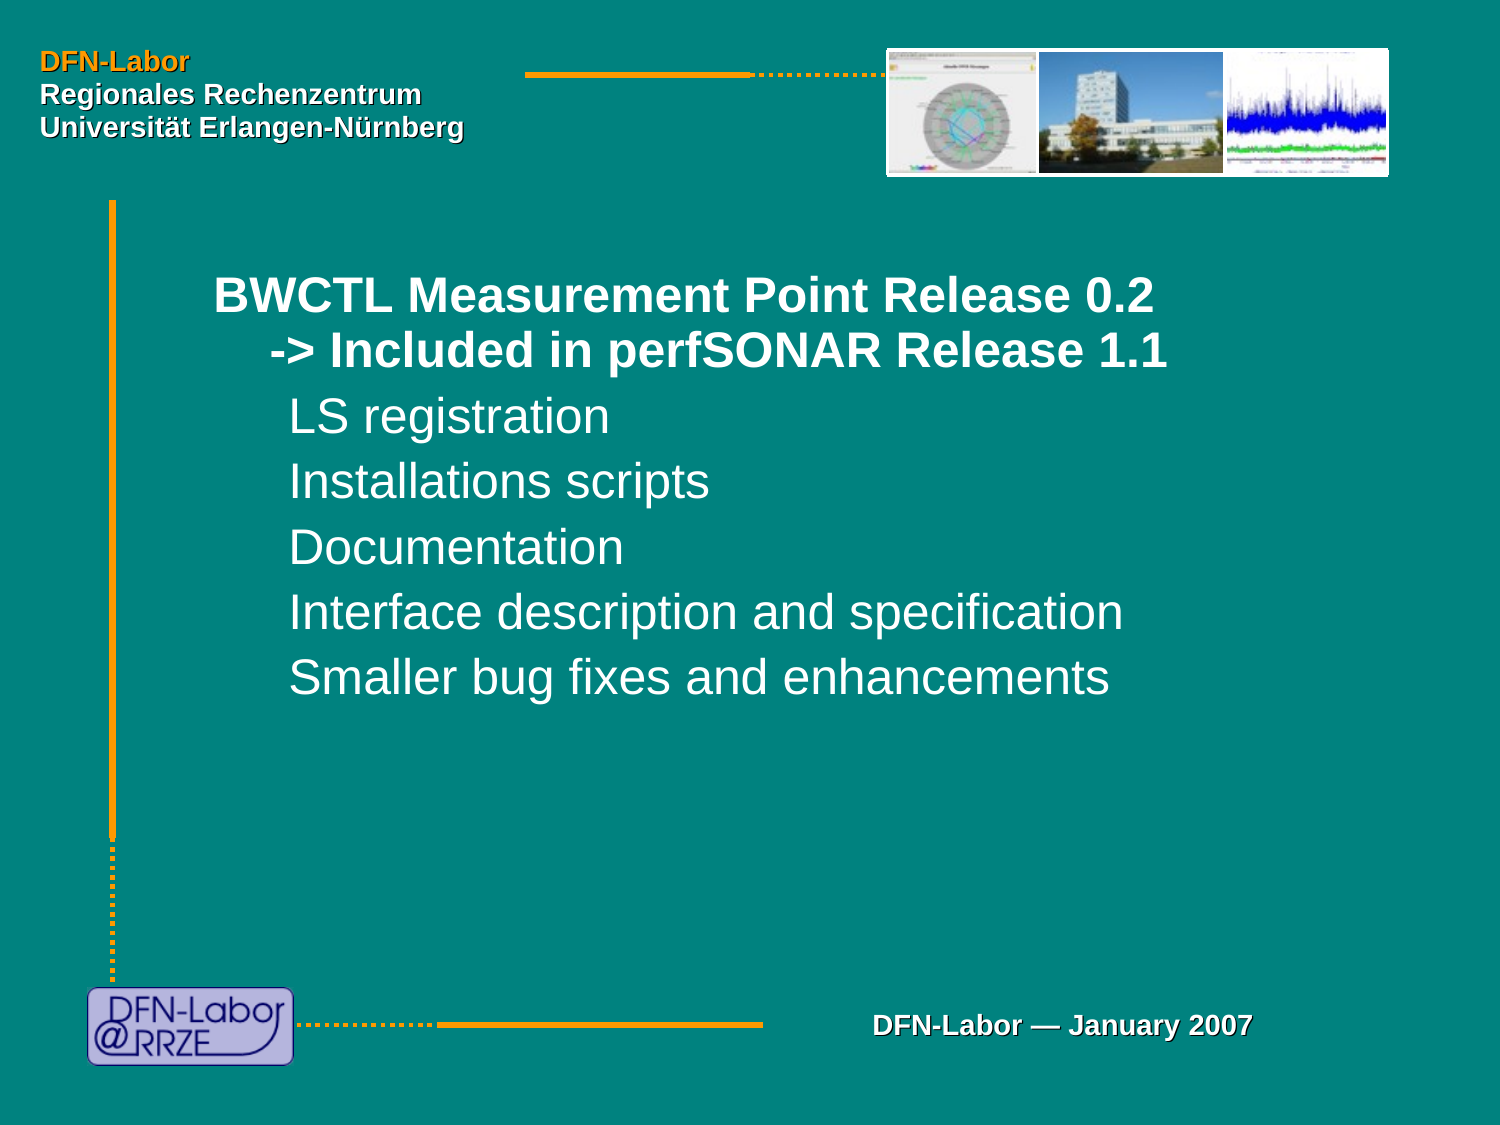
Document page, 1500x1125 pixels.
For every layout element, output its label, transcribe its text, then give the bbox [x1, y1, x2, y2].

picture [87, 987, 294, 1066]
list BWCTL Measurement Point Release 0.2 -> Included in perfSONAR Release 1.1 LS registration Installations scripts Documentation Interface description and specification Smaller bug fixes and enhancements [123, 211, 1416, 1014]
picture [889, 52, 1036, 173]
picture [1227, 52, 1386, 173]
picture [1039, 52, 1223, 173]
